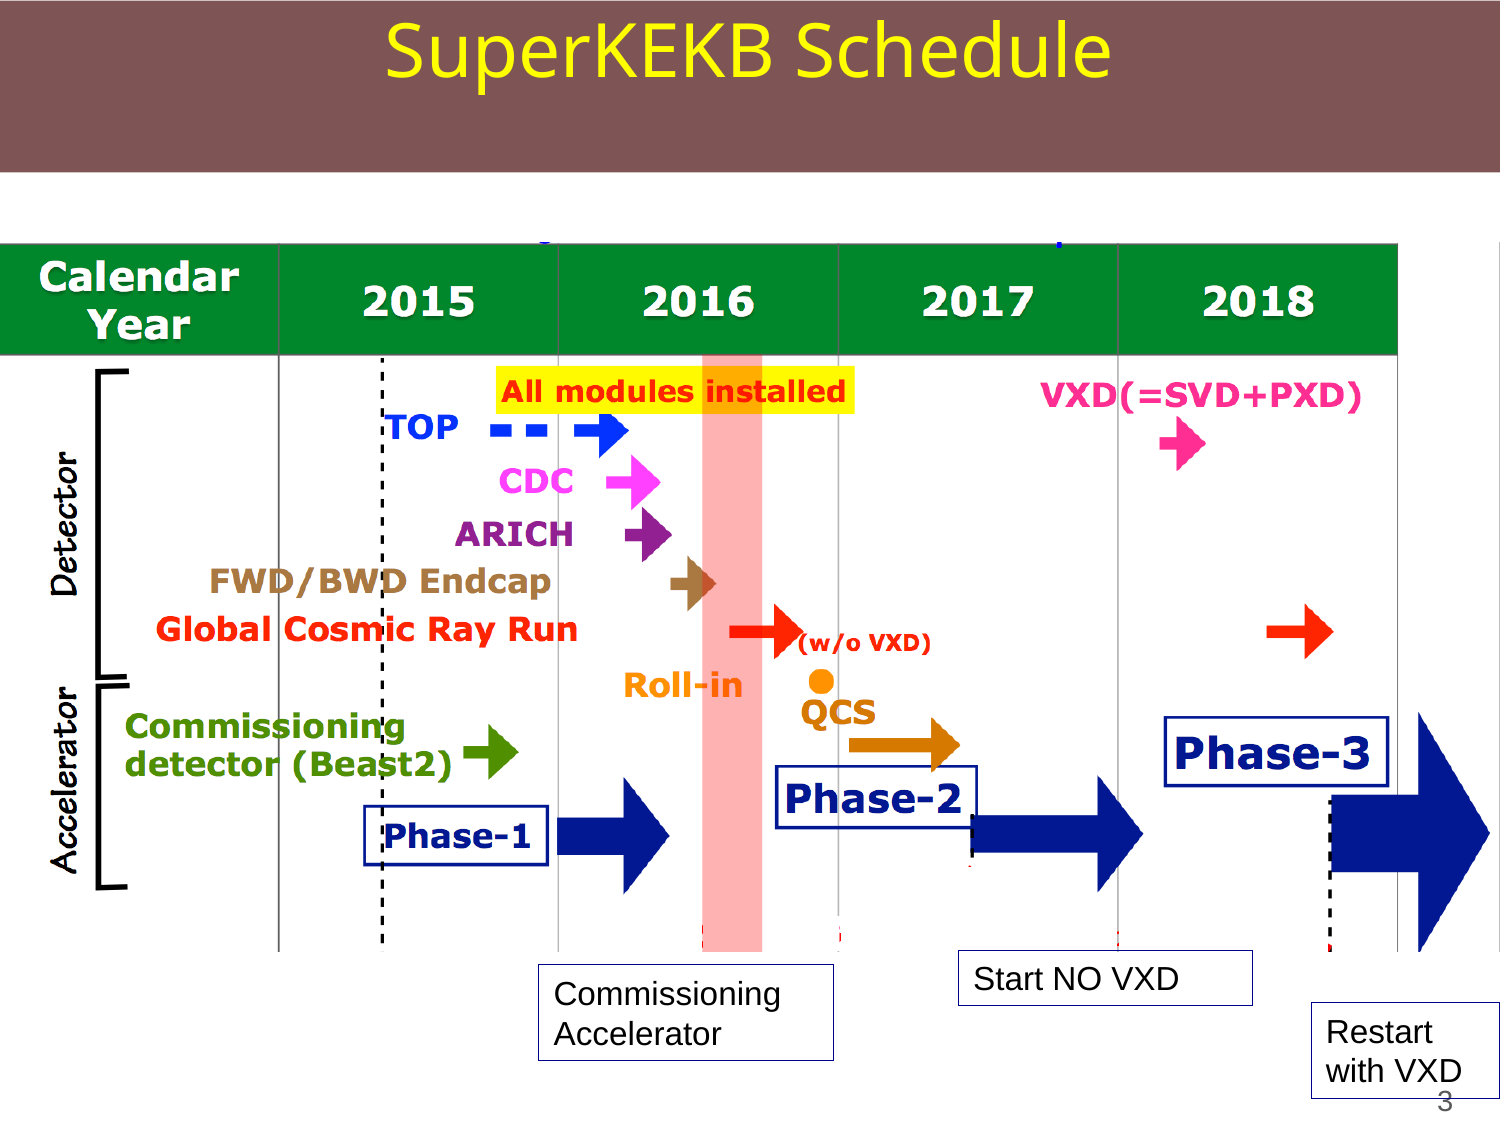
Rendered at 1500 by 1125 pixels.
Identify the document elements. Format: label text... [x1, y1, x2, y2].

title SuperKEKB Schedule [75, 0, 1425, 173]
slide_number <number> [1422, 1099, 1500, 1125]
text_box Commissioning Accelerator [538, 964, 834, 1061]
text_box Start NO VXD [958, 950, 1253, 1006]
text_box Restart with VXD [1311, 1002, 1500, 1099]
picture [0, 242, 1500, 953]
